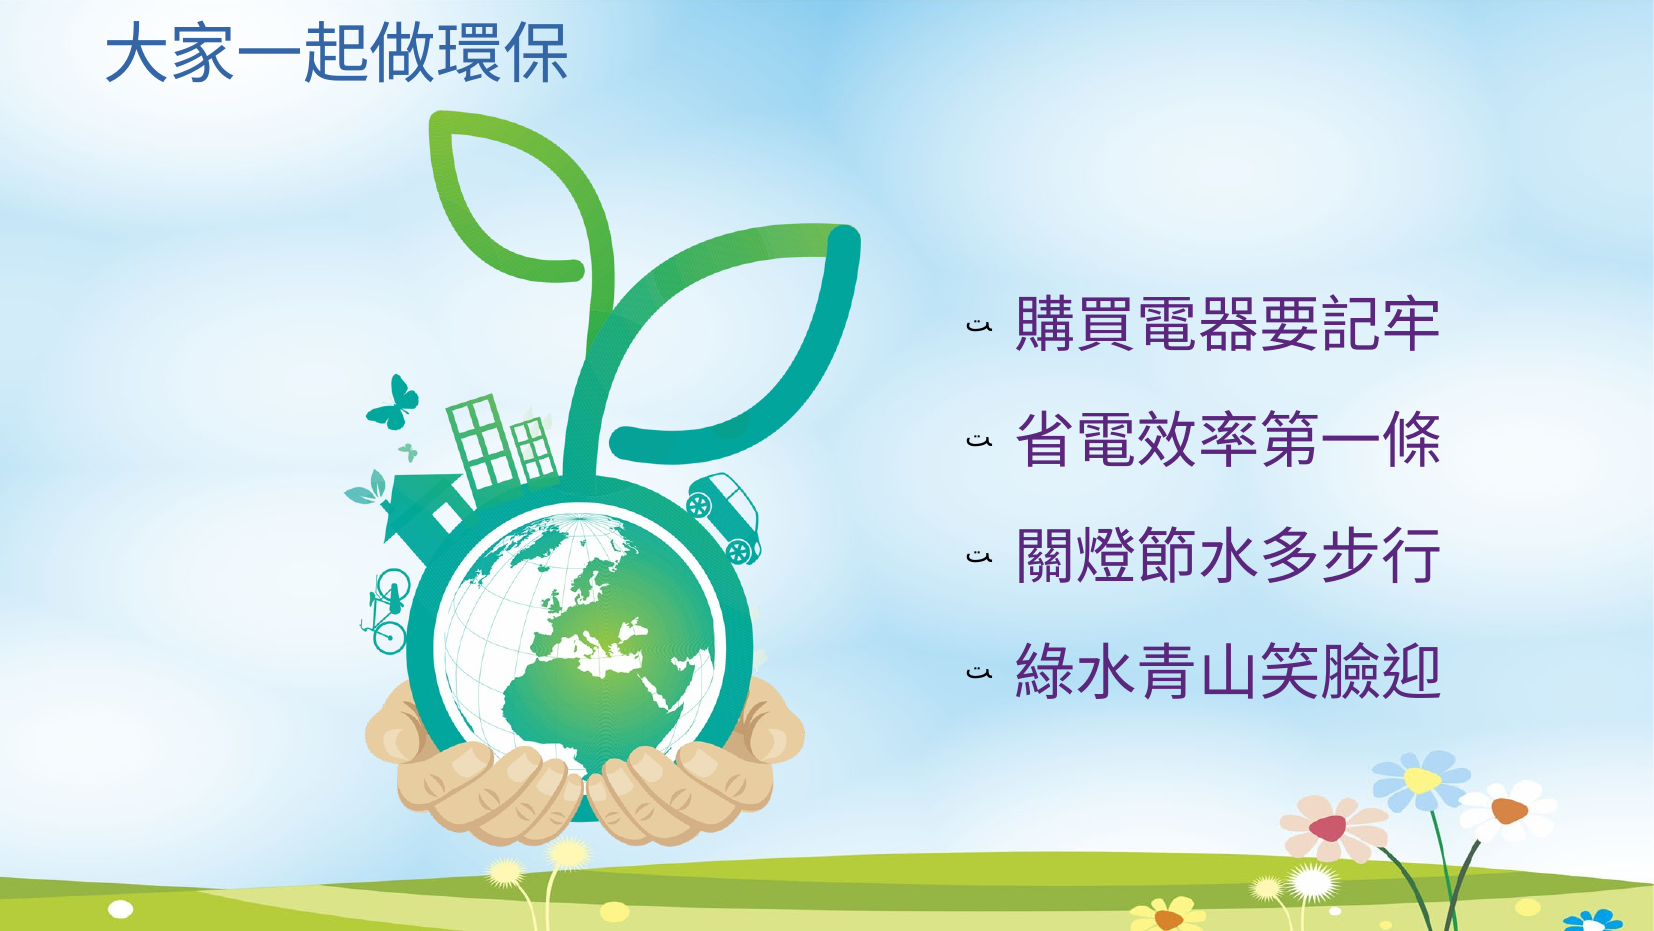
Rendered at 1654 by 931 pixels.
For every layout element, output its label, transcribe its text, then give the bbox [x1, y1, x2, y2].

picture [0, 0, 1654, 931]
title 大家一起做環保 [0, 0, 830, 200]
list 購買電器要記牢 省電效率第一條 關燈節水多步行 綠水青山笑臉迎 [949, 69, 1654, 716]
